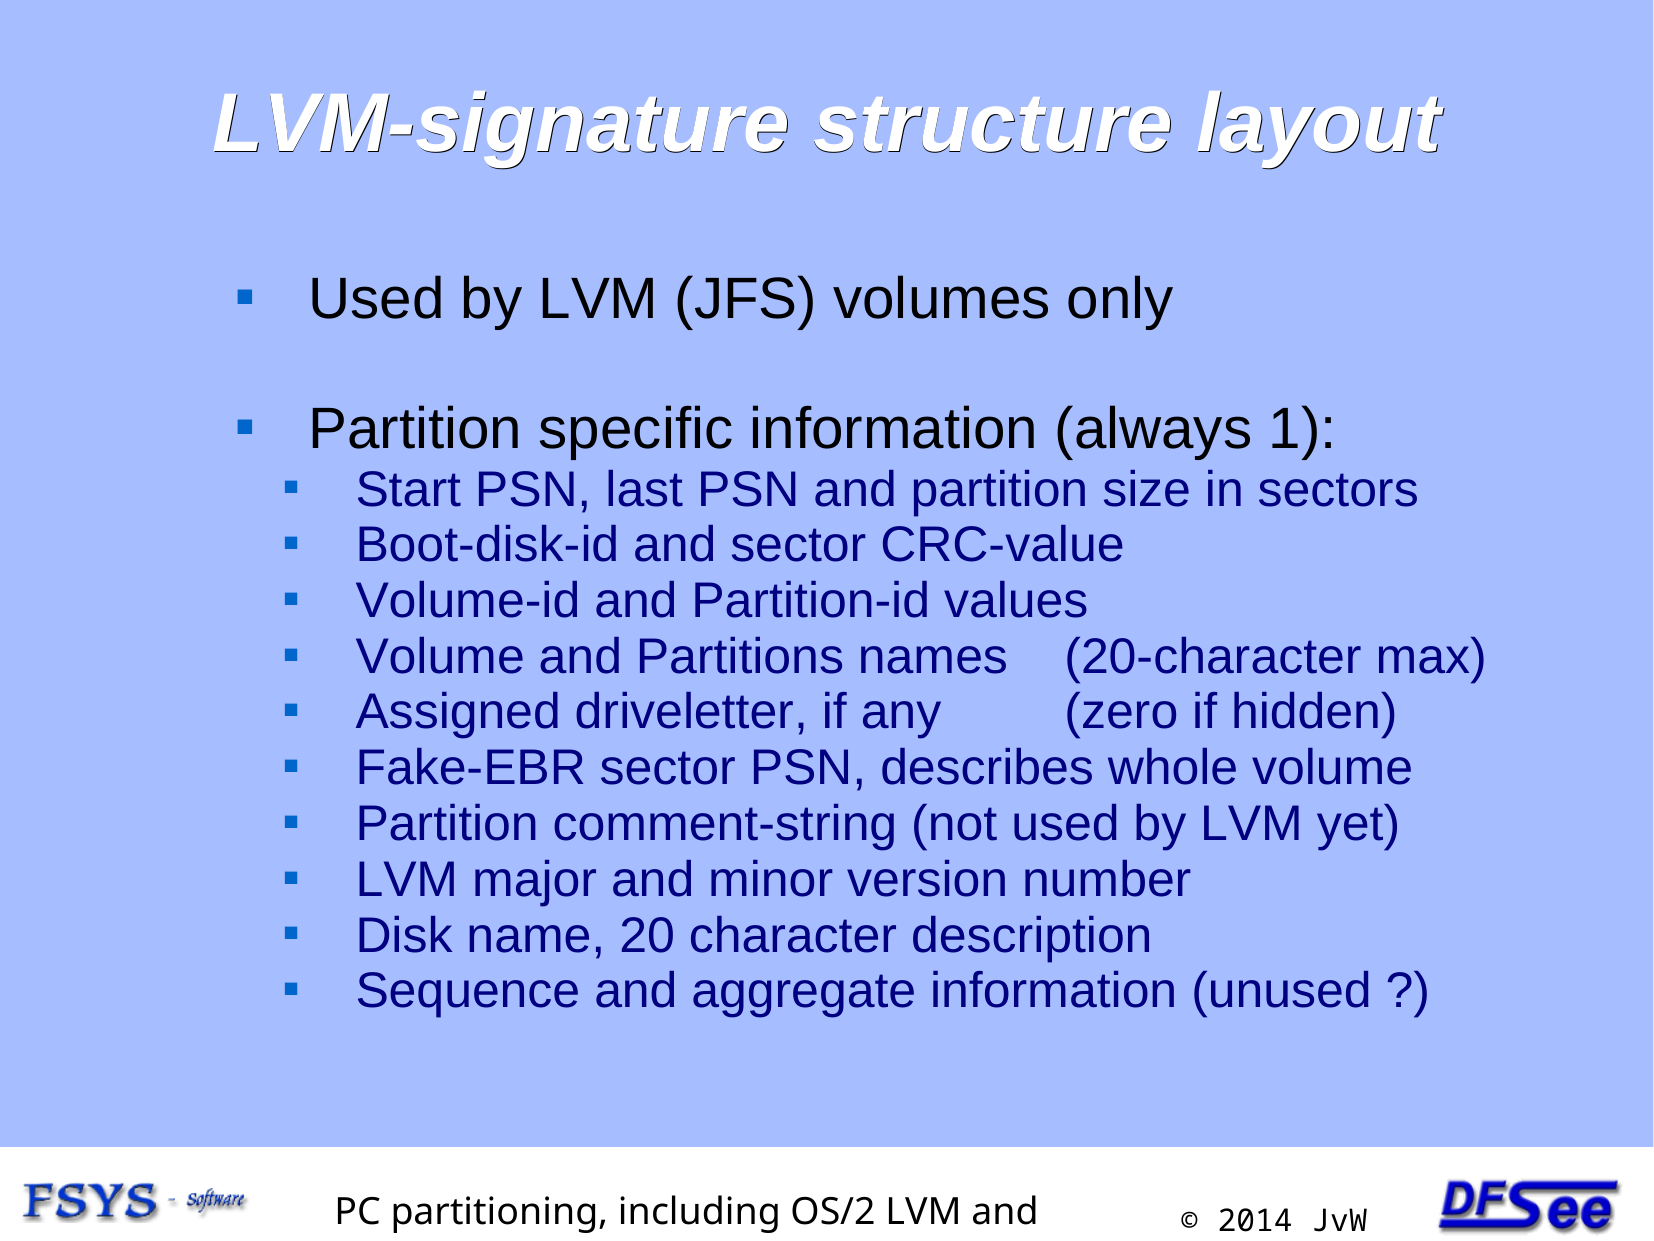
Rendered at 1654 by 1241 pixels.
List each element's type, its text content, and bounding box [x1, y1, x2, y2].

picture [18, 1178, 254, 1223]
picture [1434, 1177, 1623, 1241]
title LVM-signature structure layout [121, 19, 1534, 227]
list Used by LVM (JFS) volumes only Partition specific information (always 1): Start PSN, last PSN and partition size in sectors Boot-disk-id and sector CRC-value Volume-id and Partition-id values Volume and Partitions names (20-character max) Assigned driveletter, if any (zero if hidden) Fake-EBR sector PSN, describes whole volume Partition comment-string (not used by LVM yet) LVM major and minor version number Disk name, 20 character description Sequence and aggregate information (unused ?) [178, 265, 1570, 1169]
